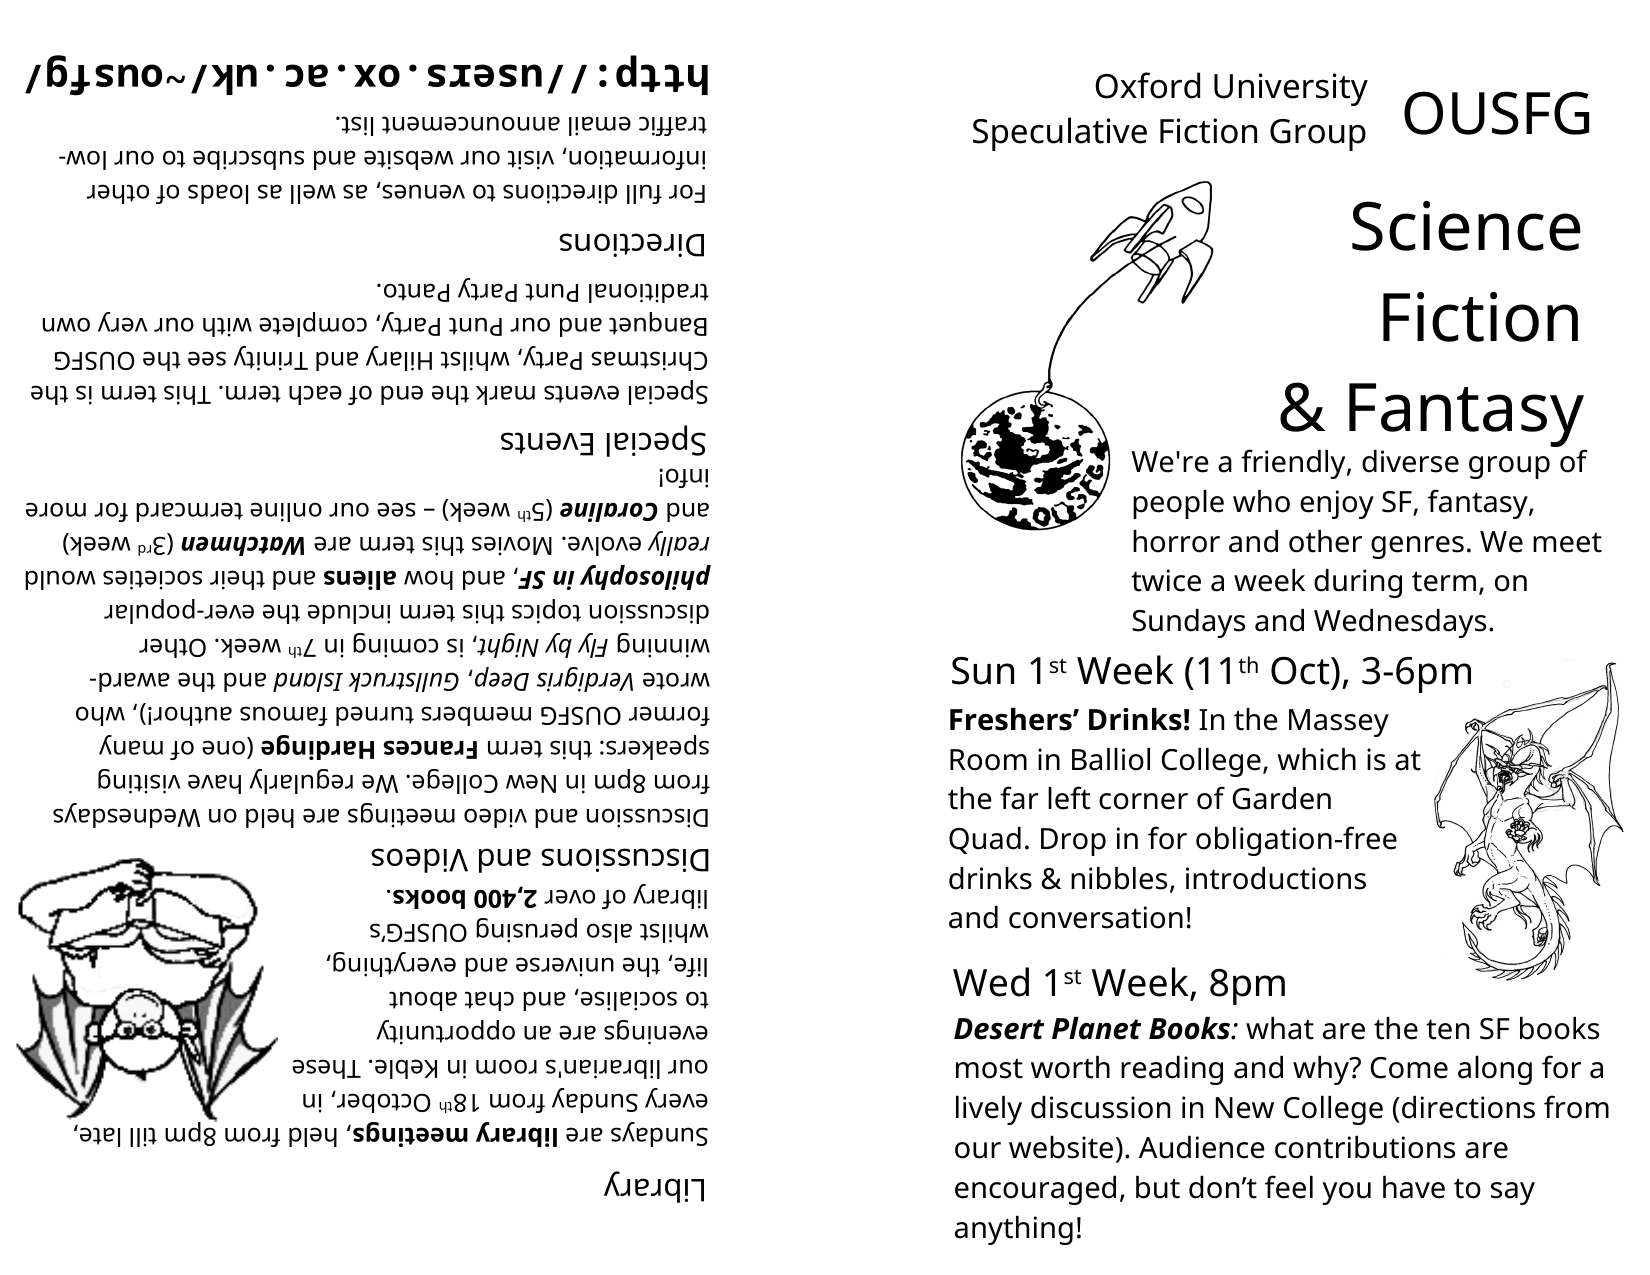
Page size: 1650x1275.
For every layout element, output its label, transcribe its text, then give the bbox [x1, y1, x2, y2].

text_box Freshers’ Drinks! In the Massey Room in Balliol College, which is at the far left corner of Garden Quad. Drop in for obligation-free drinks & nibbles, introductions and conversation! [933, 691, 1439, 923]
text_box Wed 1st Week, 8pm [938, 949, 1318, 1000]
picture [938, 171, 1245, 541]
text_box Special events mark the end of each term. This term is the Christmas Party, whilst Hilary and Trinity see the OUSFG Banquet and our Punt Party, complete with our very own traditional Punt Party Panto. [0, 278, 724, 421]
text_box Sun 1st Week (11th Oct), 3-6pm [935, 637, 1529, 699]
picture [1427, 697, 1630, 985]
text_box Desert Planet Books: what are the ten SF books most worth reading and why? Come along for a lively discussion in New College (directions from our website). Audience contributions are encouraged, but don’t feel you have to say anything! [938, 1000, 1650, 1232]
text_box Sundays are library meetings, held from 8pm till late, every Sunday from 18th October, in our librarian's room in Keble. These evenings are an opportunity to socialise, and chat about life, the universe and everything, whilst also perusing OUSFG’s library of over 2,400 books. [13, 844, 724, 1163]
text_box Oxford University Speculative Fiction Group [956, 55, 1466, 152]
text_box OUSFG [1386, 65, 1646, 162]
text_box Discussions and Videos [332, 811, 727, 891]
text_box http://users.ox.ac.uk/~ousfg/ [0, 50, 725, 115]
text_box For full directions to venues, as well as loads of other information, visit our website and subscribe to our low-traffic email announcement list. [9, 115, 722, 220]
text_box Library [581, 1140, 722, 1221]
text_box We're a friendly, diverse group of people who enjoy SF, fantasy, horror and other genres. We meet twice a week during term, on Sundays and Wednesdays. [1116, 434, 1642, 697]
text_box Science Fiction & Fantasy [1262, 171, 1638, 434]
text_box Special Events [468, 394, 722, 475]
text_box Discussion and video meetings are held on Wednesdays from 8pm in New College. We regularly have visiting speakers: this term Frances Hardinge (one of many former OUSFG members turned famous author!), who wrote Verdigris Deep, Gullstruck Island and the award-winning Fly by Night, is coming in 7th week. Other discussion topics this term include the ever-popular philosophy in SF, and how aliens and their societies would really evolve. Movies this term are Watchmen (3rd week) and Coraline (5th week) – see our online termcard for more info! [0, 462, 725, 844]
text_box Directions [535, 200, 722, 276]
